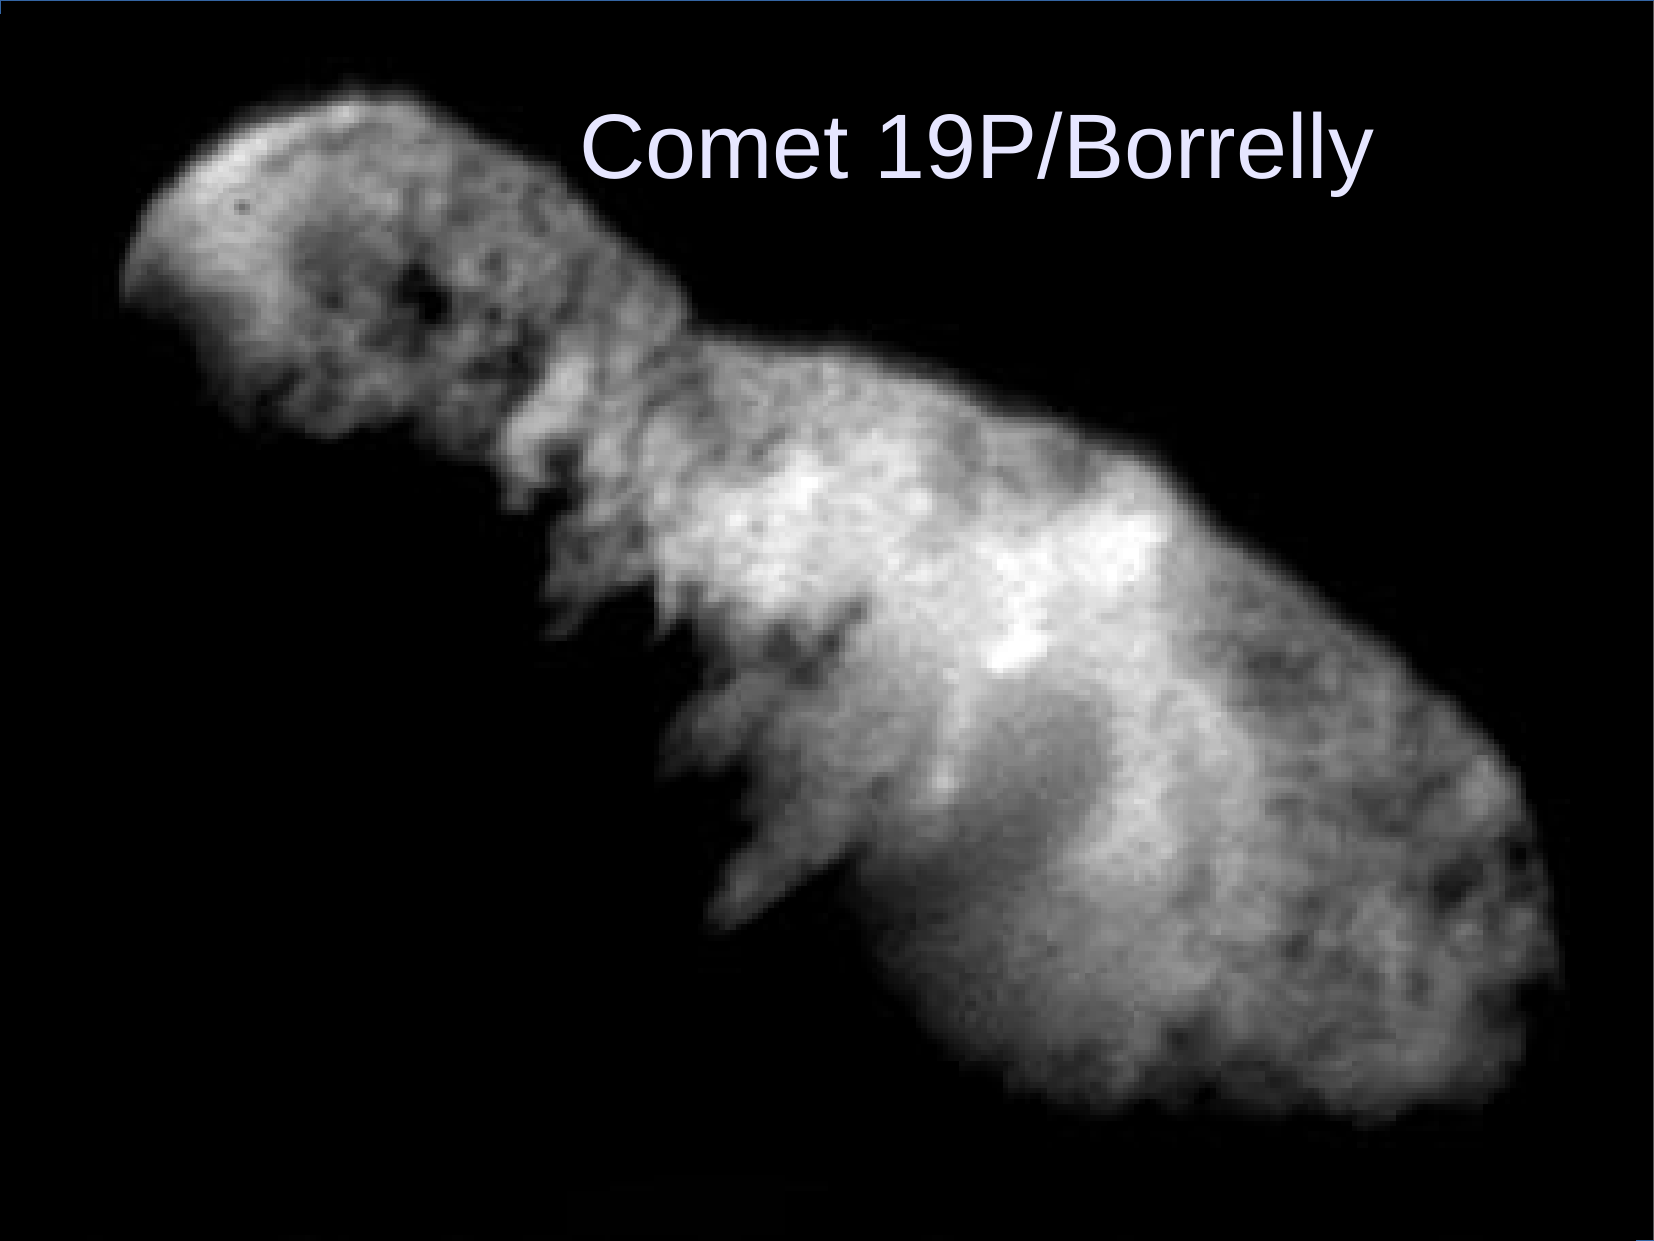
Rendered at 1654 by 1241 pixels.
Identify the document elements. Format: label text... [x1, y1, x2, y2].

picture [0, 14, 1636, 1241]
title Comet 19P/Borrelly [233, 43, 1654, 251]
